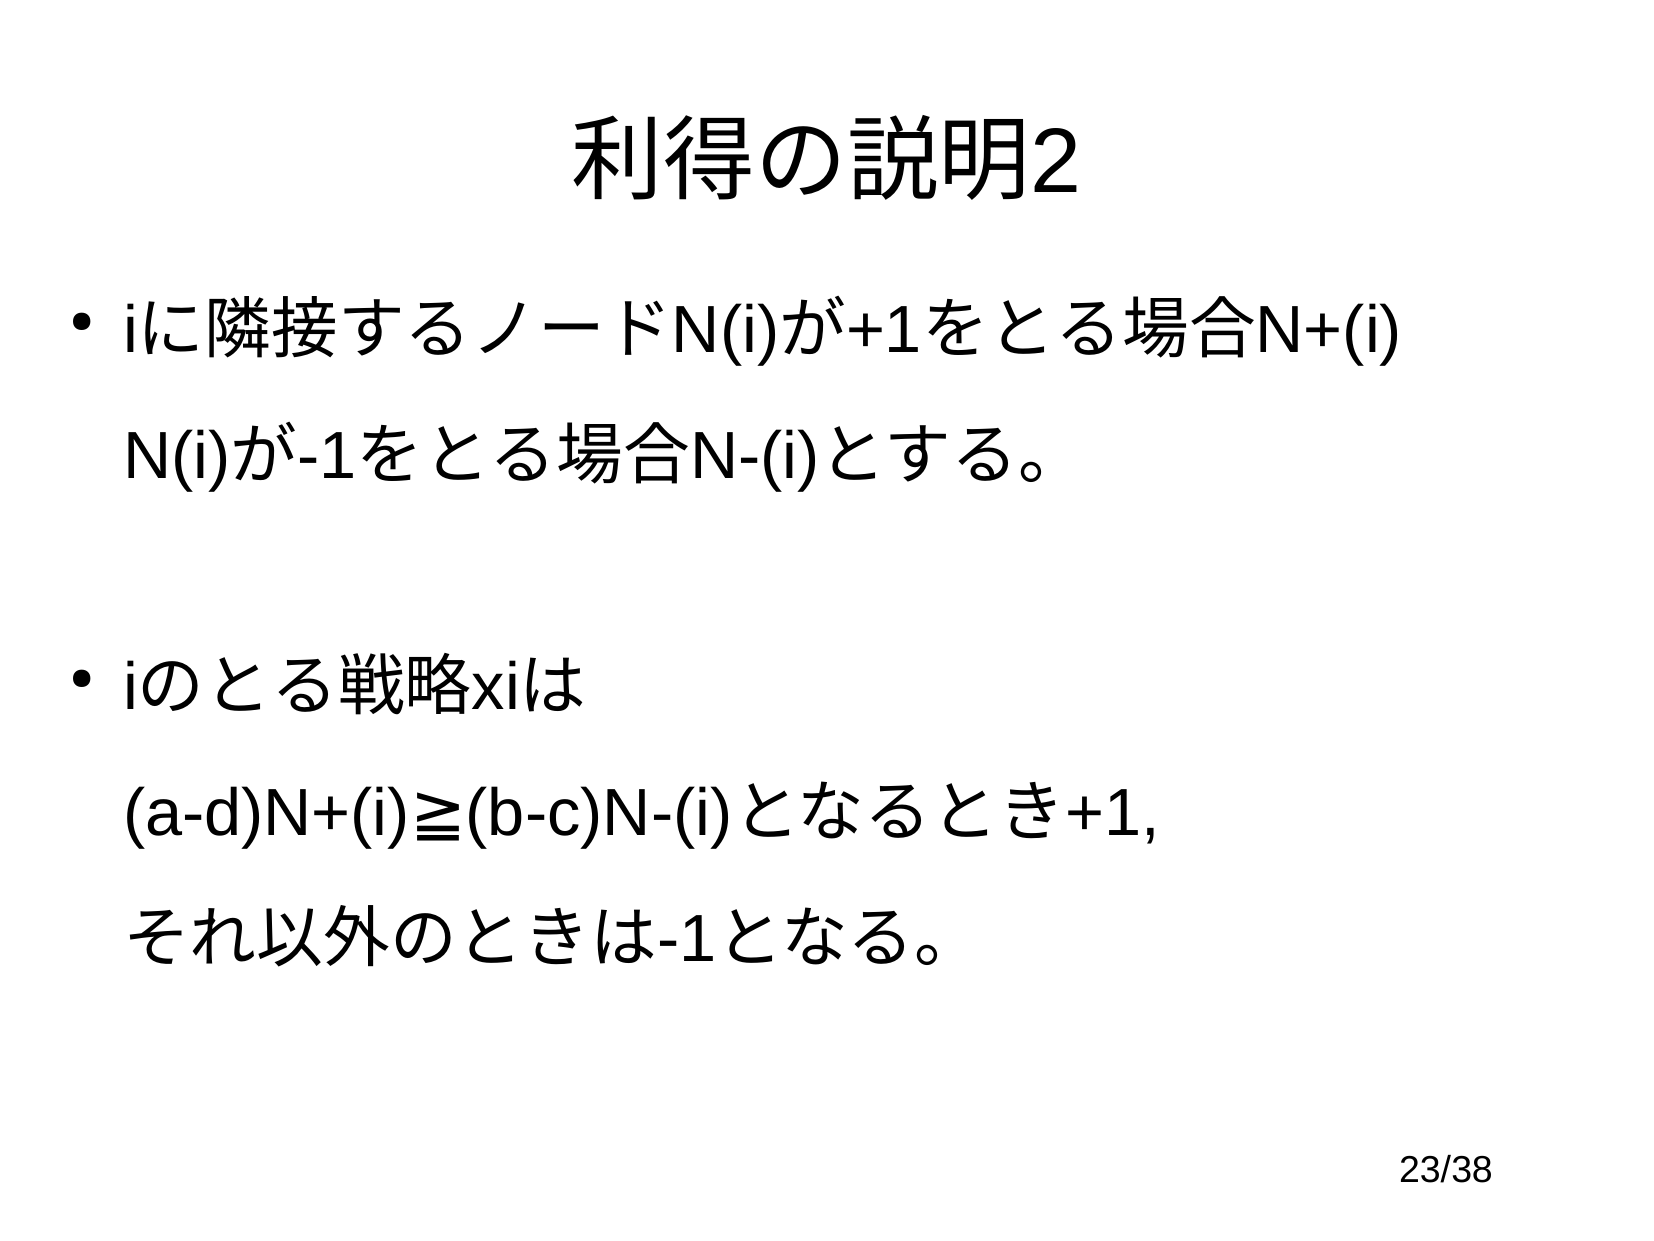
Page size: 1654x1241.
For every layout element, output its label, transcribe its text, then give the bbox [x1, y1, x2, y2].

text_box <番号>/38 [1413, 1140, 1608, 1211]
title 利得の説明2 [82, 49, 1571, 257]
list iに隣接するノードN(i)が+1をとる場合N+(i) N(i)が-1をとる場合N-(i)とする。 iのとる戦略xiは (a-d)N+(i)≧(b-c)N-(i)となるとき+1, それ以外のときは-1となる。 [52, 275, 1541, 1094]
